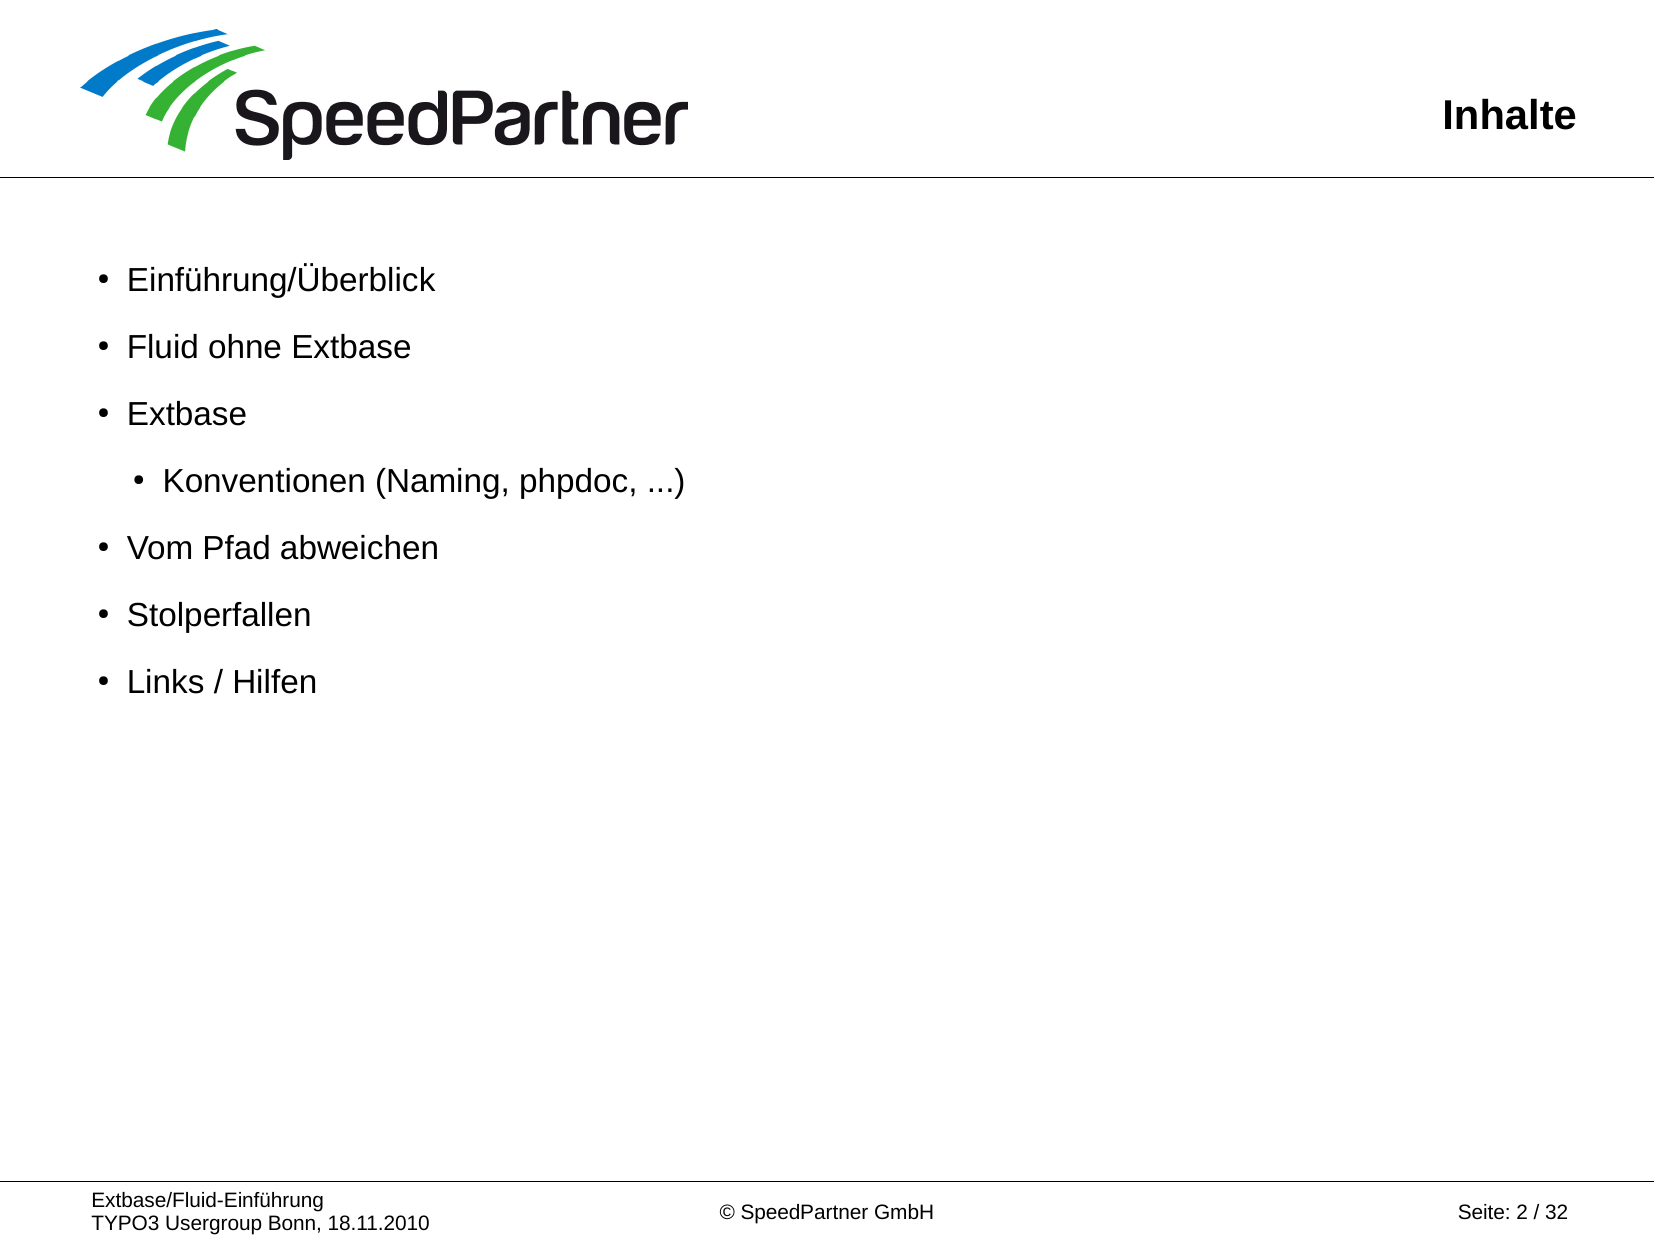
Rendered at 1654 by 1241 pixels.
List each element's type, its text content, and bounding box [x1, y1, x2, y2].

title Inhalte [590, 70, 1577, 160]
text_box Einführung/Überblick Fluid ohne Extbase Extbase Konventionen (Naming, phpdoc, ...) Vom Pfad abweichen Stolperfallen Links / Hilfen [82, 253, 1565, 1177]
picture [80, 29, 688, 160]
